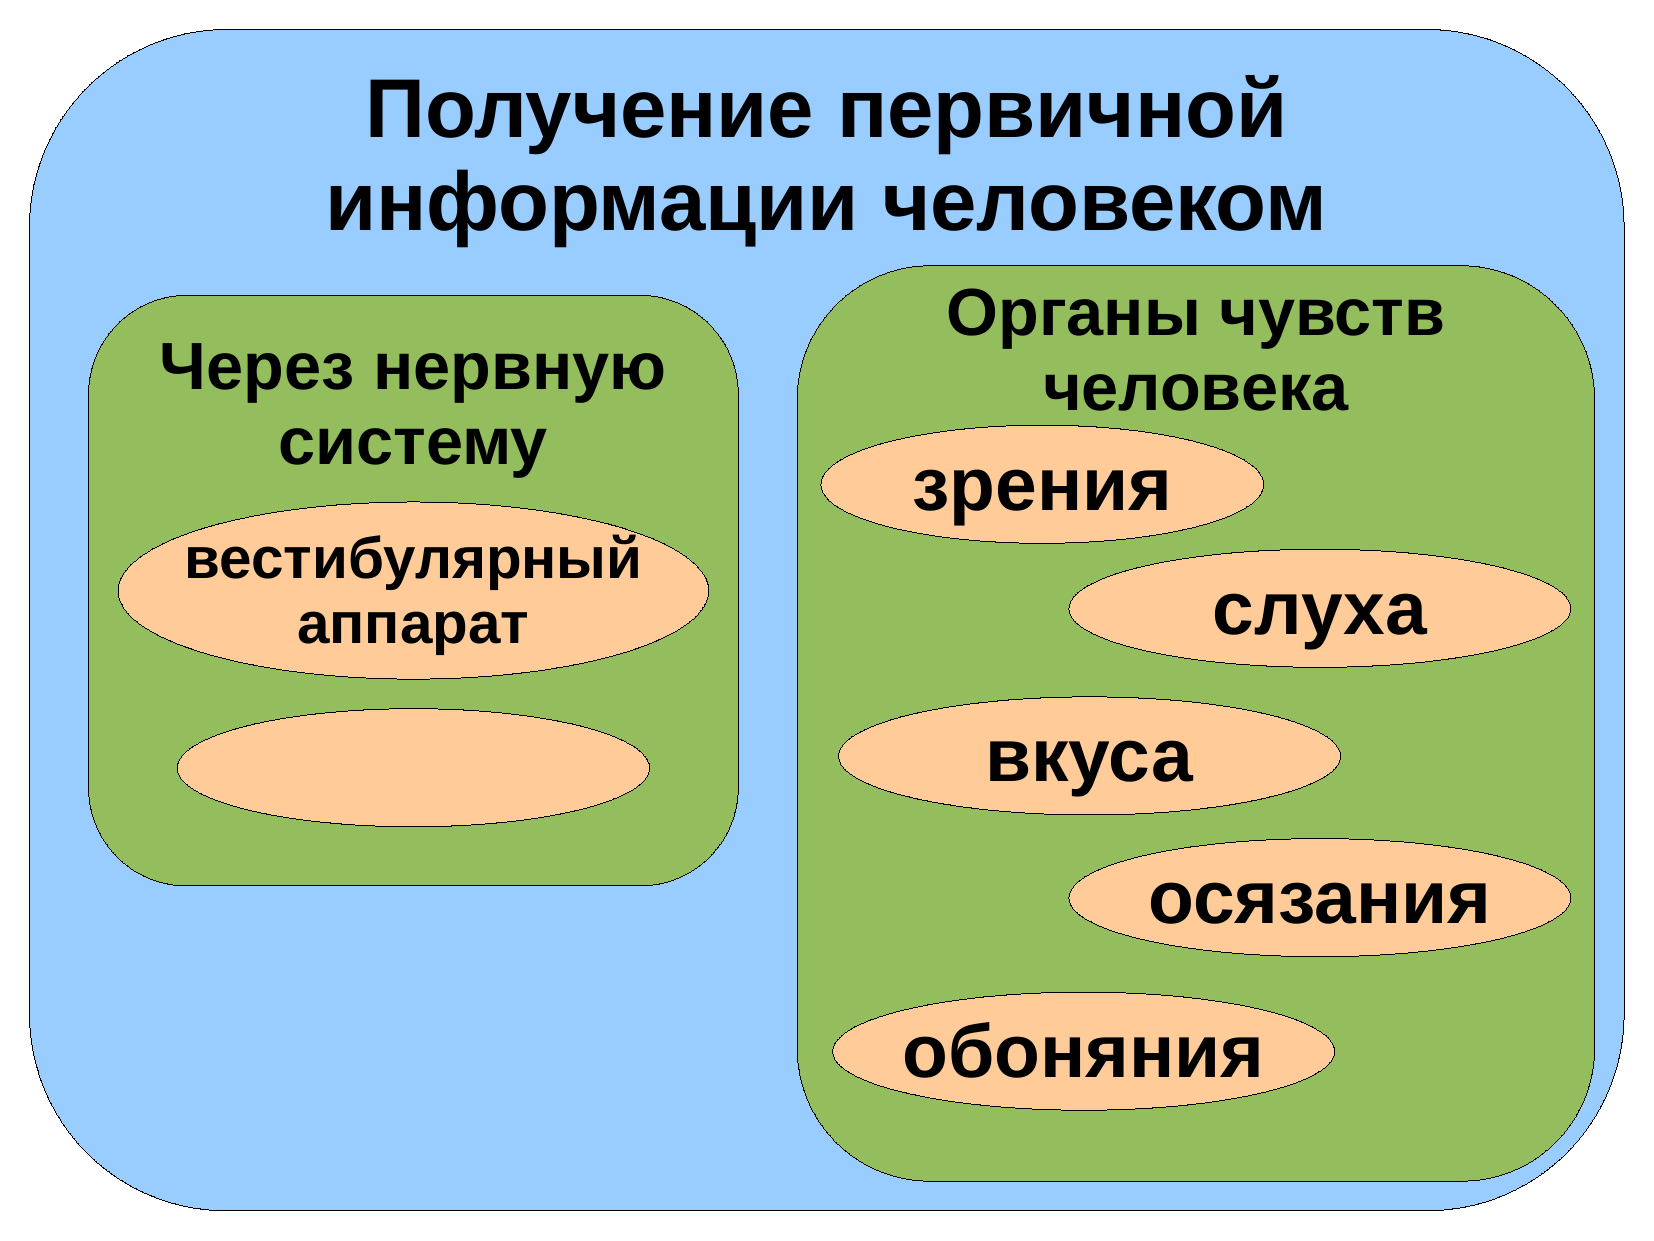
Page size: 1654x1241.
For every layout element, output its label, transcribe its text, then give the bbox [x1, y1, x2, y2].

text_box Получение первичной информации человеком [29, 29, 1625, 1211]
text_box Через нервную систему [88, 295, 739, 886]
text_box осязания [1068, 838, 1571, 957]
text_box зрения [820, 425, 1264, 544]
text_box вестибулярный аппарат [118, 501, 709, 680]
text_box Органы чувств человека [797, 265, 1595, 1182]
text_box вкуса [838, 696, 1341, 815]
text_box слуха [1068, 549, 1571, 668]
text_box [177, 708, 650, 827]
text_box обоняния [832, 992, 1335, 1111]
